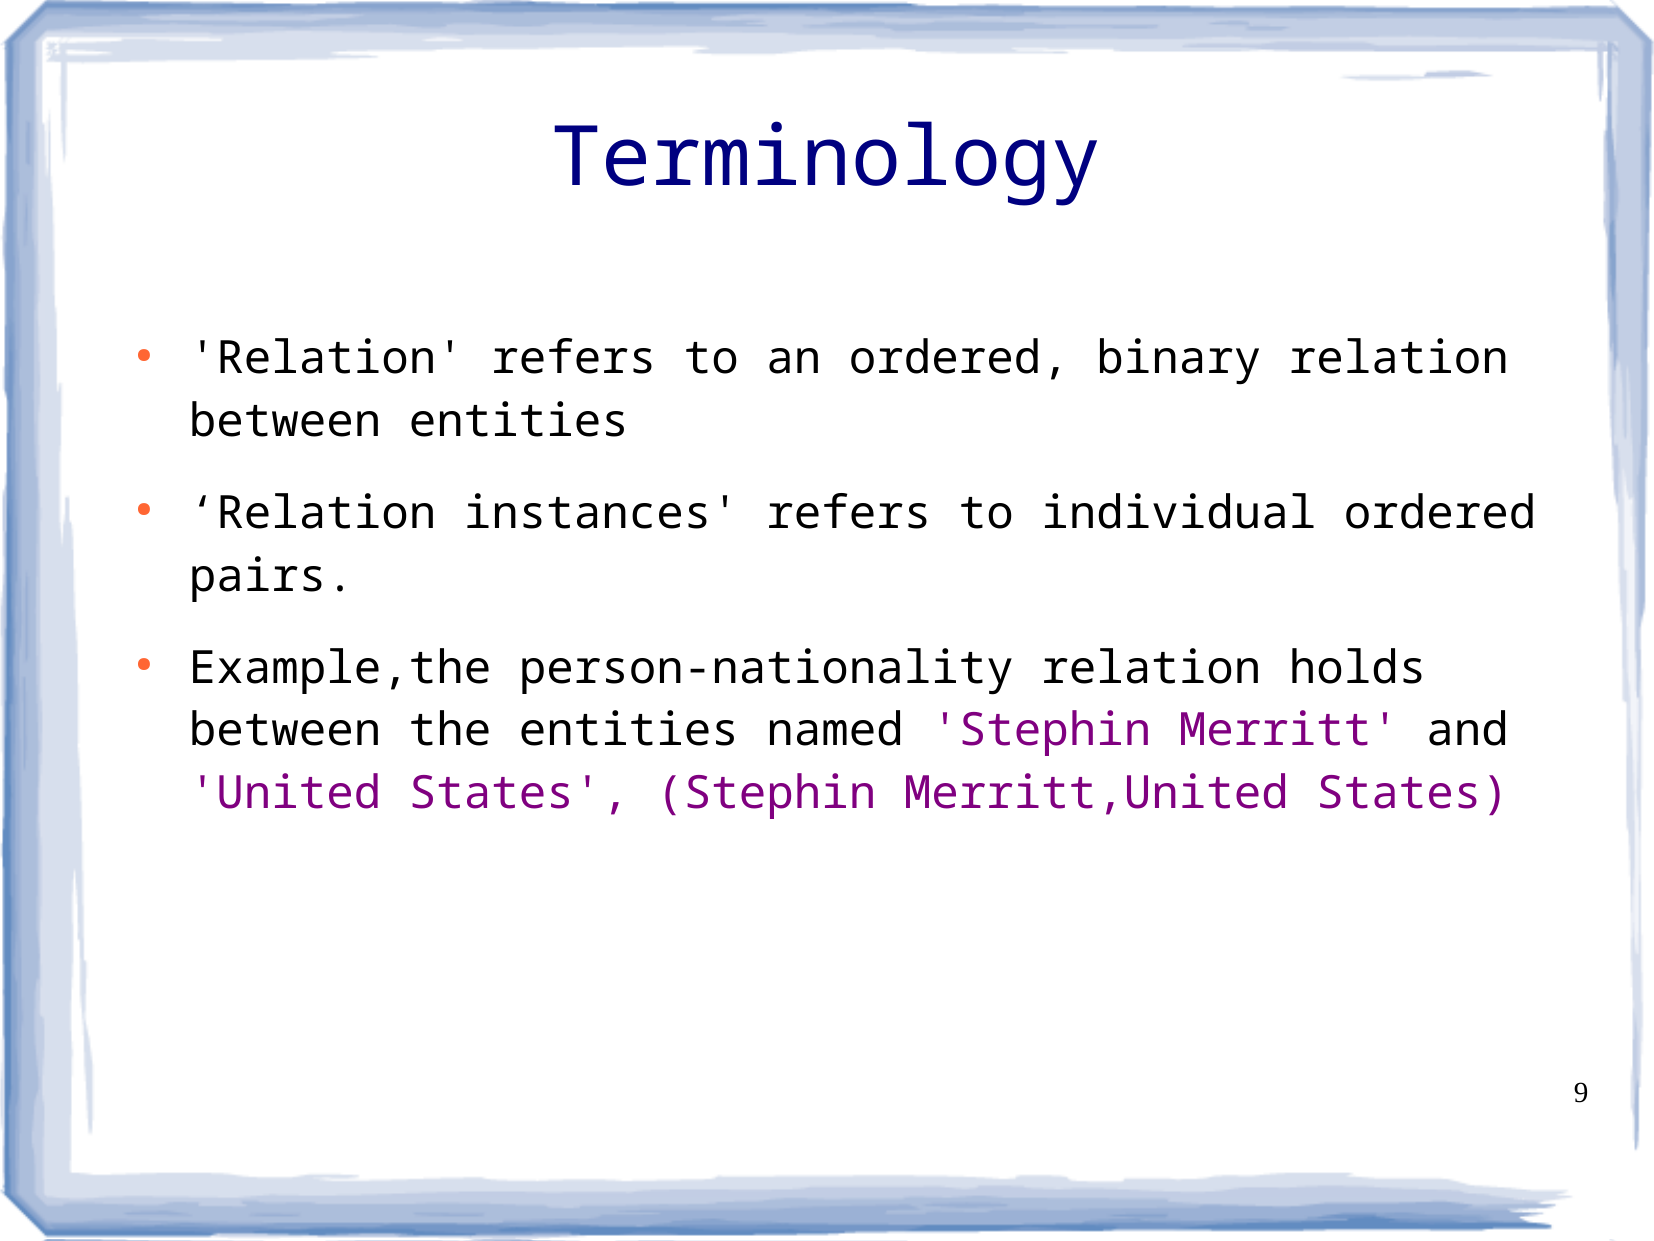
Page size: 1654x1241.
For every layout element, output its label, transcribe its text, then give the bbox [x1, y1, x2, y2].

title Terminology [82, 49, 1571, 257]
picture [0, 0, 1654, 1241]
list 'Relation' refers to an ordered, binary relation between entities ‘Relation instances' refers to individual ordered pairs. Example,the person-nationality relation holds between the entities named 'Stephin Merritt' and 'United States', (Stephin Merritt,United States) [118, 324, 1571, 1045]
